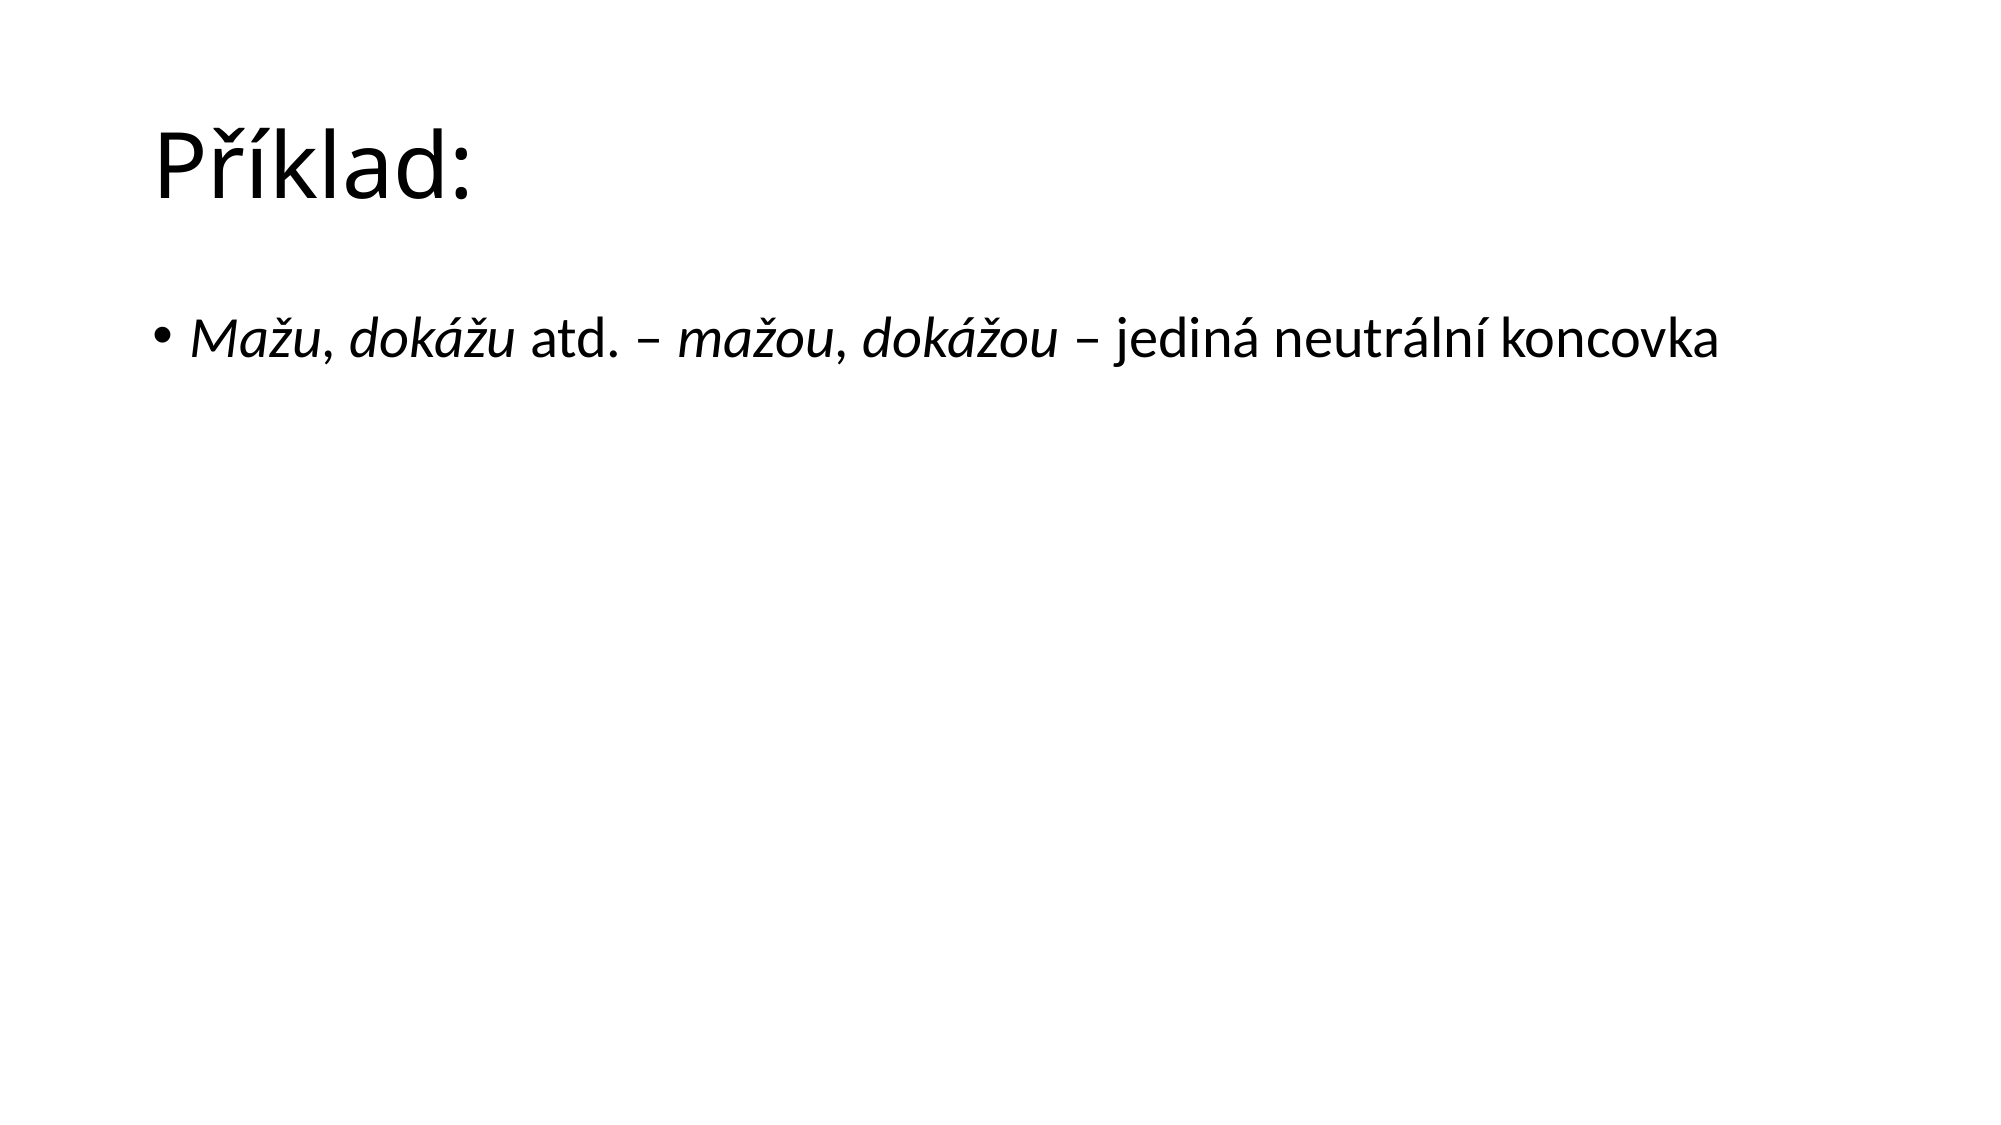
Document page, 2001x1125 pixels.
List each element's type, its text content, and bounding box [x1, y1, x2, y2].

title Příklad: [137, 59, 1863, 278]
list Mažu, dokážu atd. – mažou, dokážou – jediná neutrální koncovka [137, 299, 1863, 1014]
